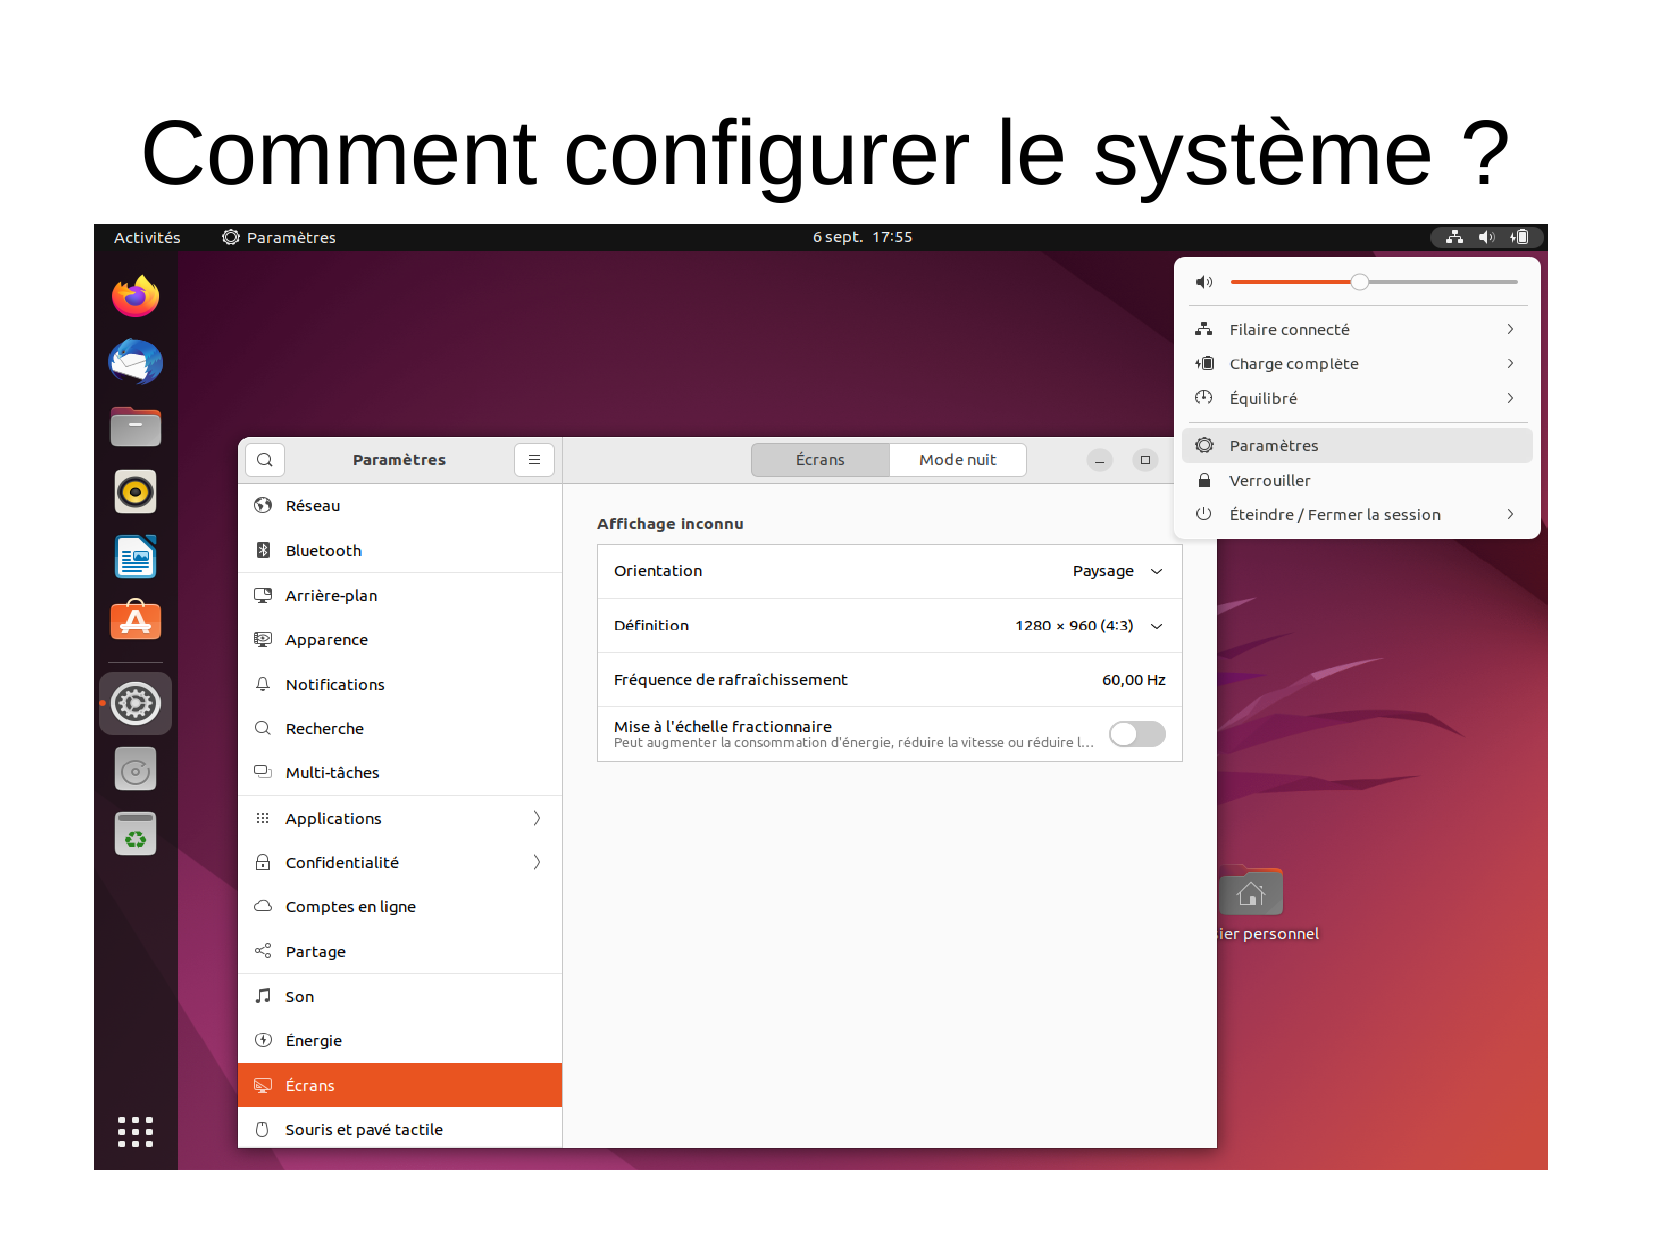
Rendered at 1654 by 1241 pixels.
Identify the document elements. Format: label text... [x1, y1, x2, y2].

picture [94, 224, 1548, 1170]
title Comment configurer le système ? [82, 49, 1571, 257]
